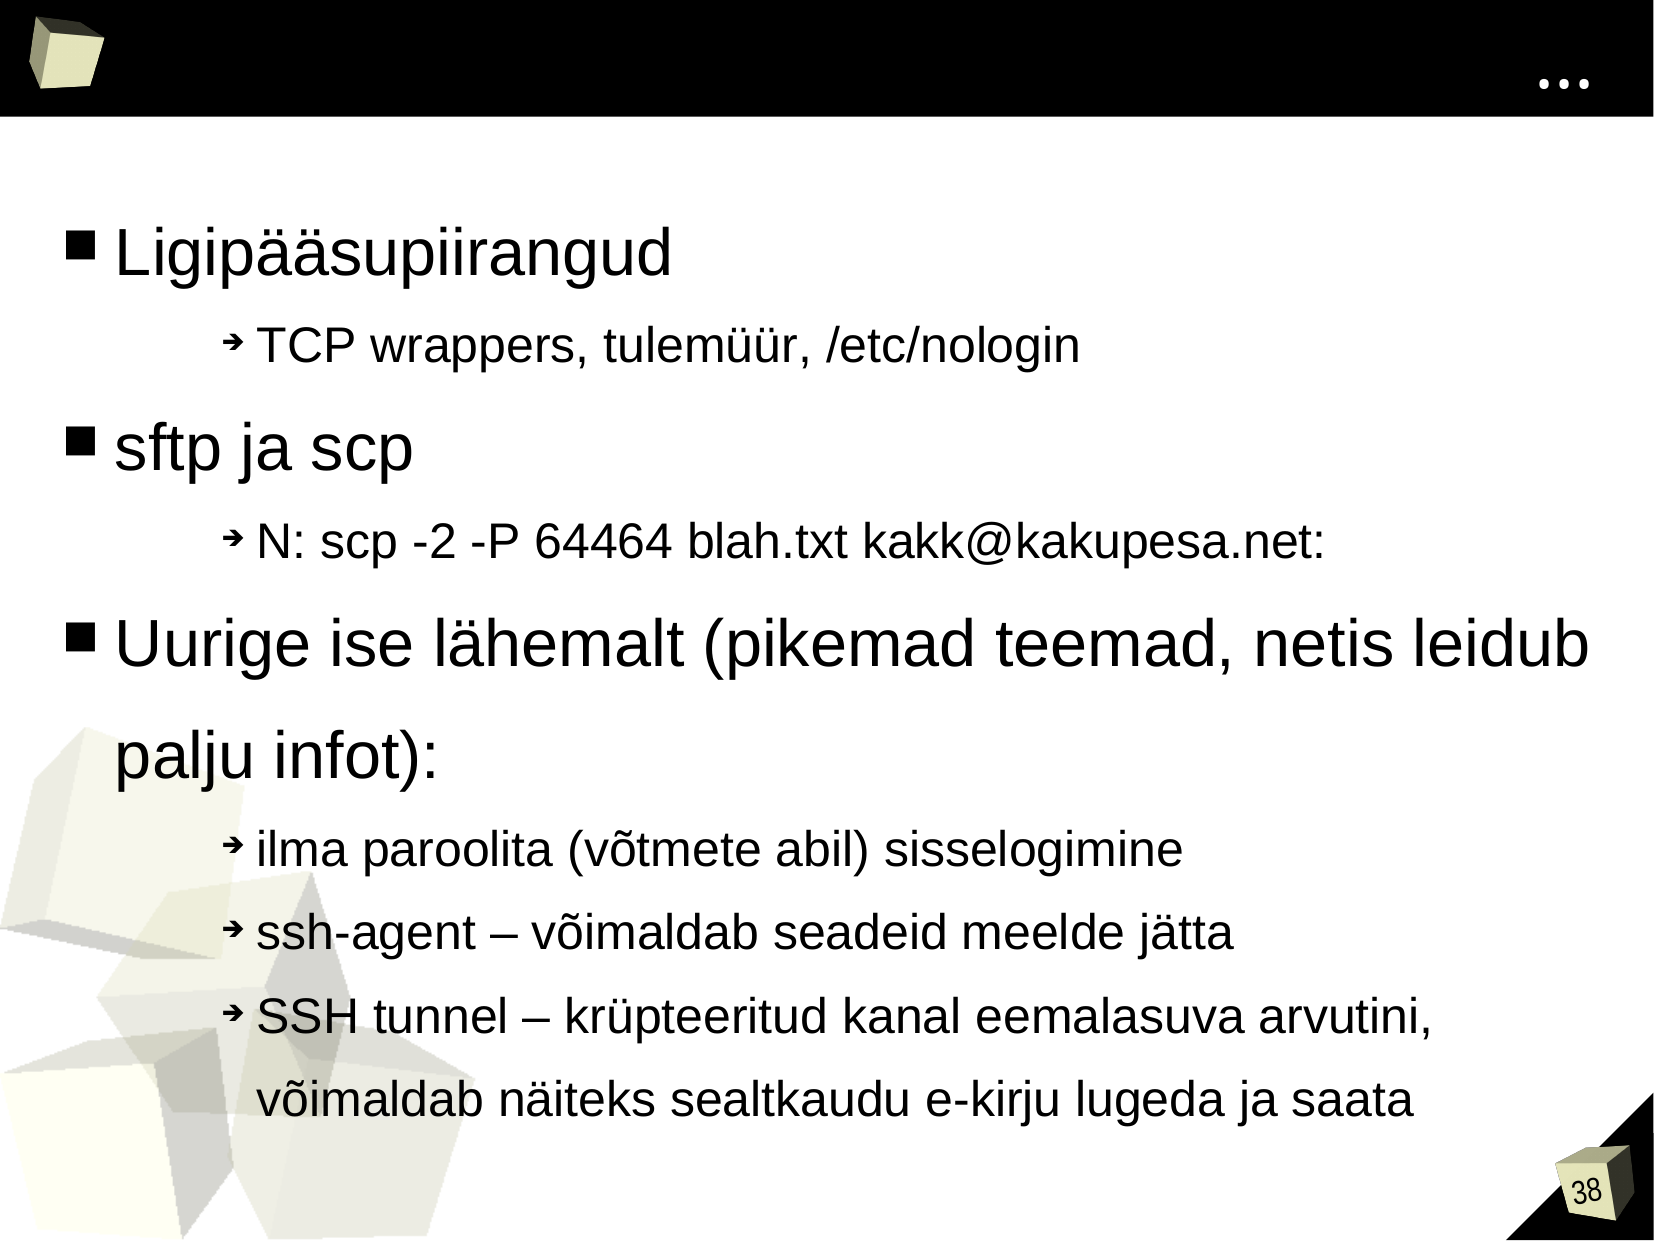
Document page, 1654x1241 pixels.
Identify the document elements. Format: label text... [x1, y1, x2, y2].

picture [0, 726, 477, 1241]
list Ligipääsupiirangud TCP wrappers, tulemüür, /etc/nologin sftp ja scp N: scp -2 -P 64464 blah.txt kakk@kakupesa.net: Uurige ise lähemalt (pikemad teemad, netis leidub palju infot): ilma paroolita (võtmete abil) sisselogimine ssh-agent – võimaldab seadeid meelde jätta SSH tunnel – krüpteeritud kanal eemalasuva arvutini, võimaldab näiteks sealtkaudu e-kirju lugeda ja saata [44, 177, 1611, 1214]
title ... [118, 0, 1595, 119]
